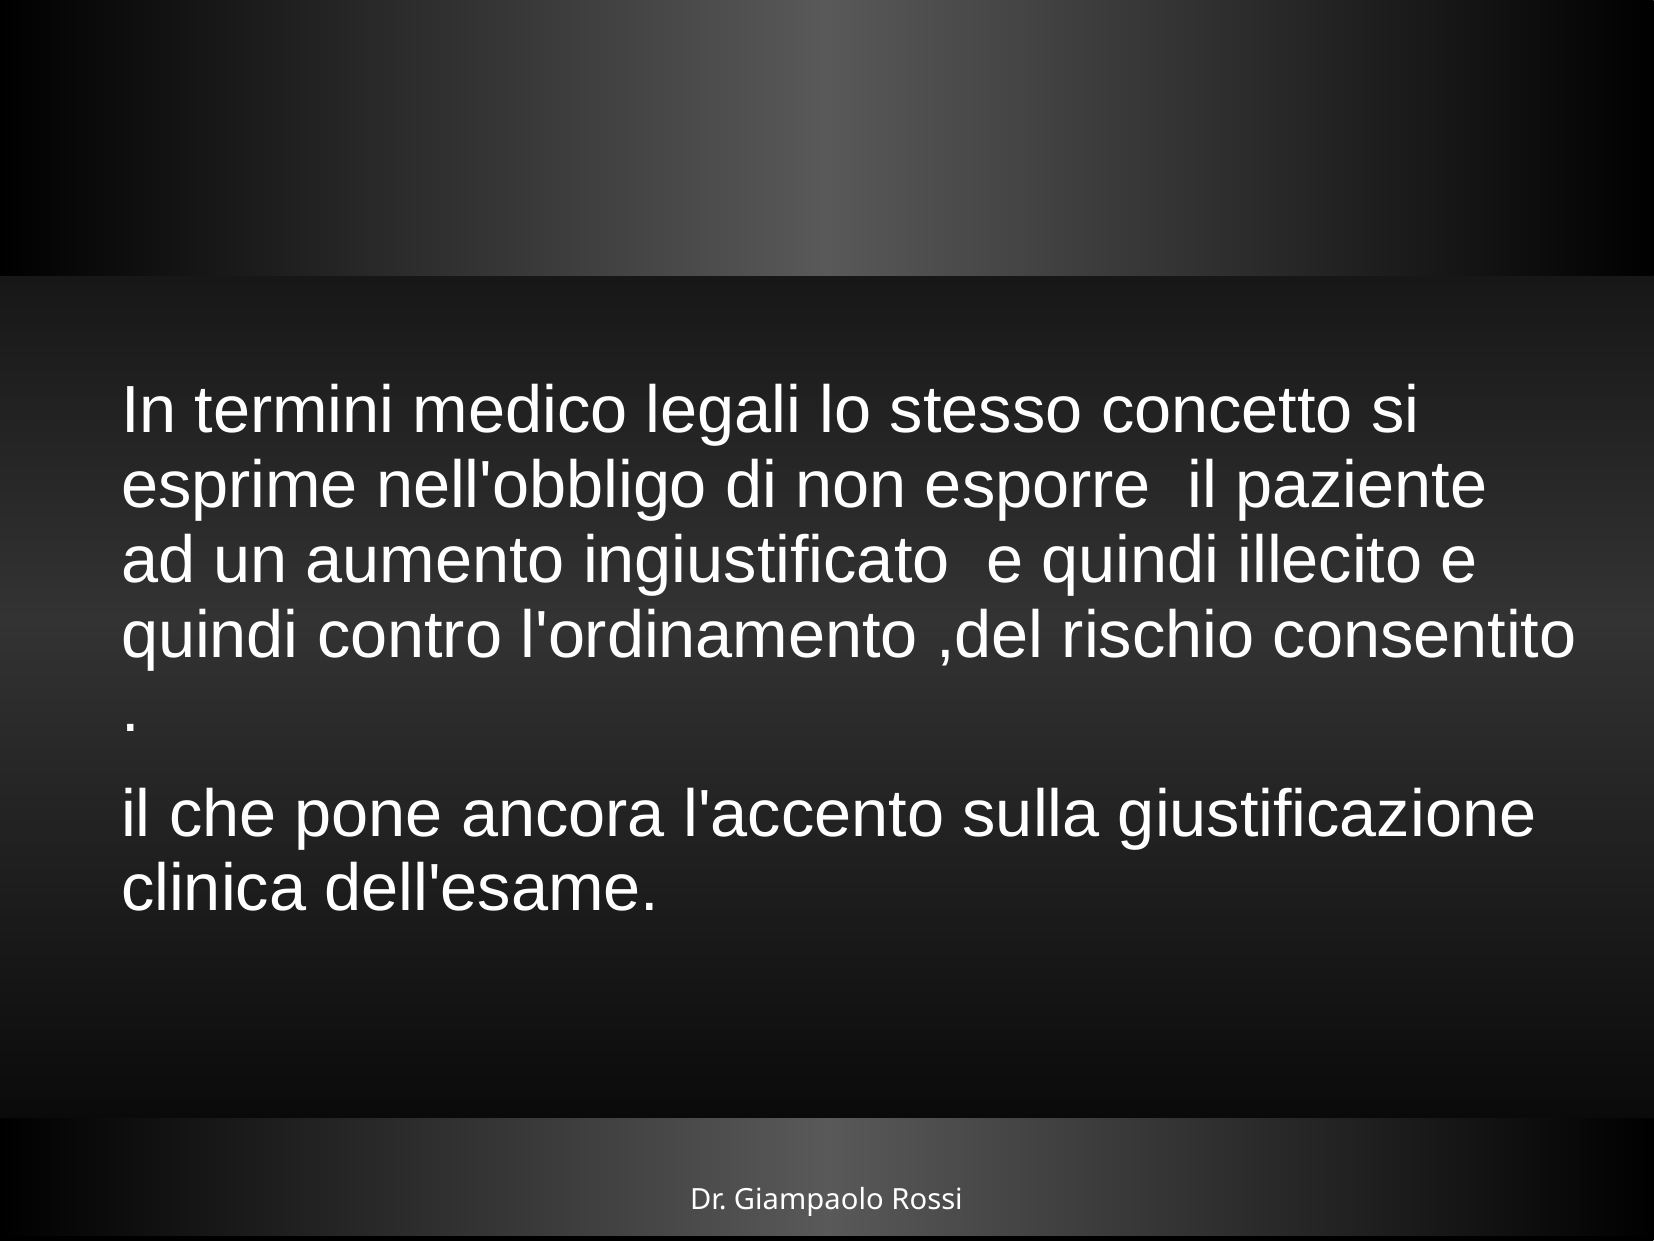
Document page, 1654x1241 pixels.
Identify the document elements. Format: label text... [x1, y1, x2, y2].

text_box [11, 124, 1500, 332]
text_box In termini medico legali lo stesso concetto si esprime nell'obbligo di non esporre il paziente ad un aumento ingiustificato e quindi illecito e quindi contro l'ordinamento ,del rischio consentito . il che pone ancora l'accento sulla giustificazione clinica dell'esame. [106, 364, 1595, 933]
text_box [11, 792, 1500, 1183]
